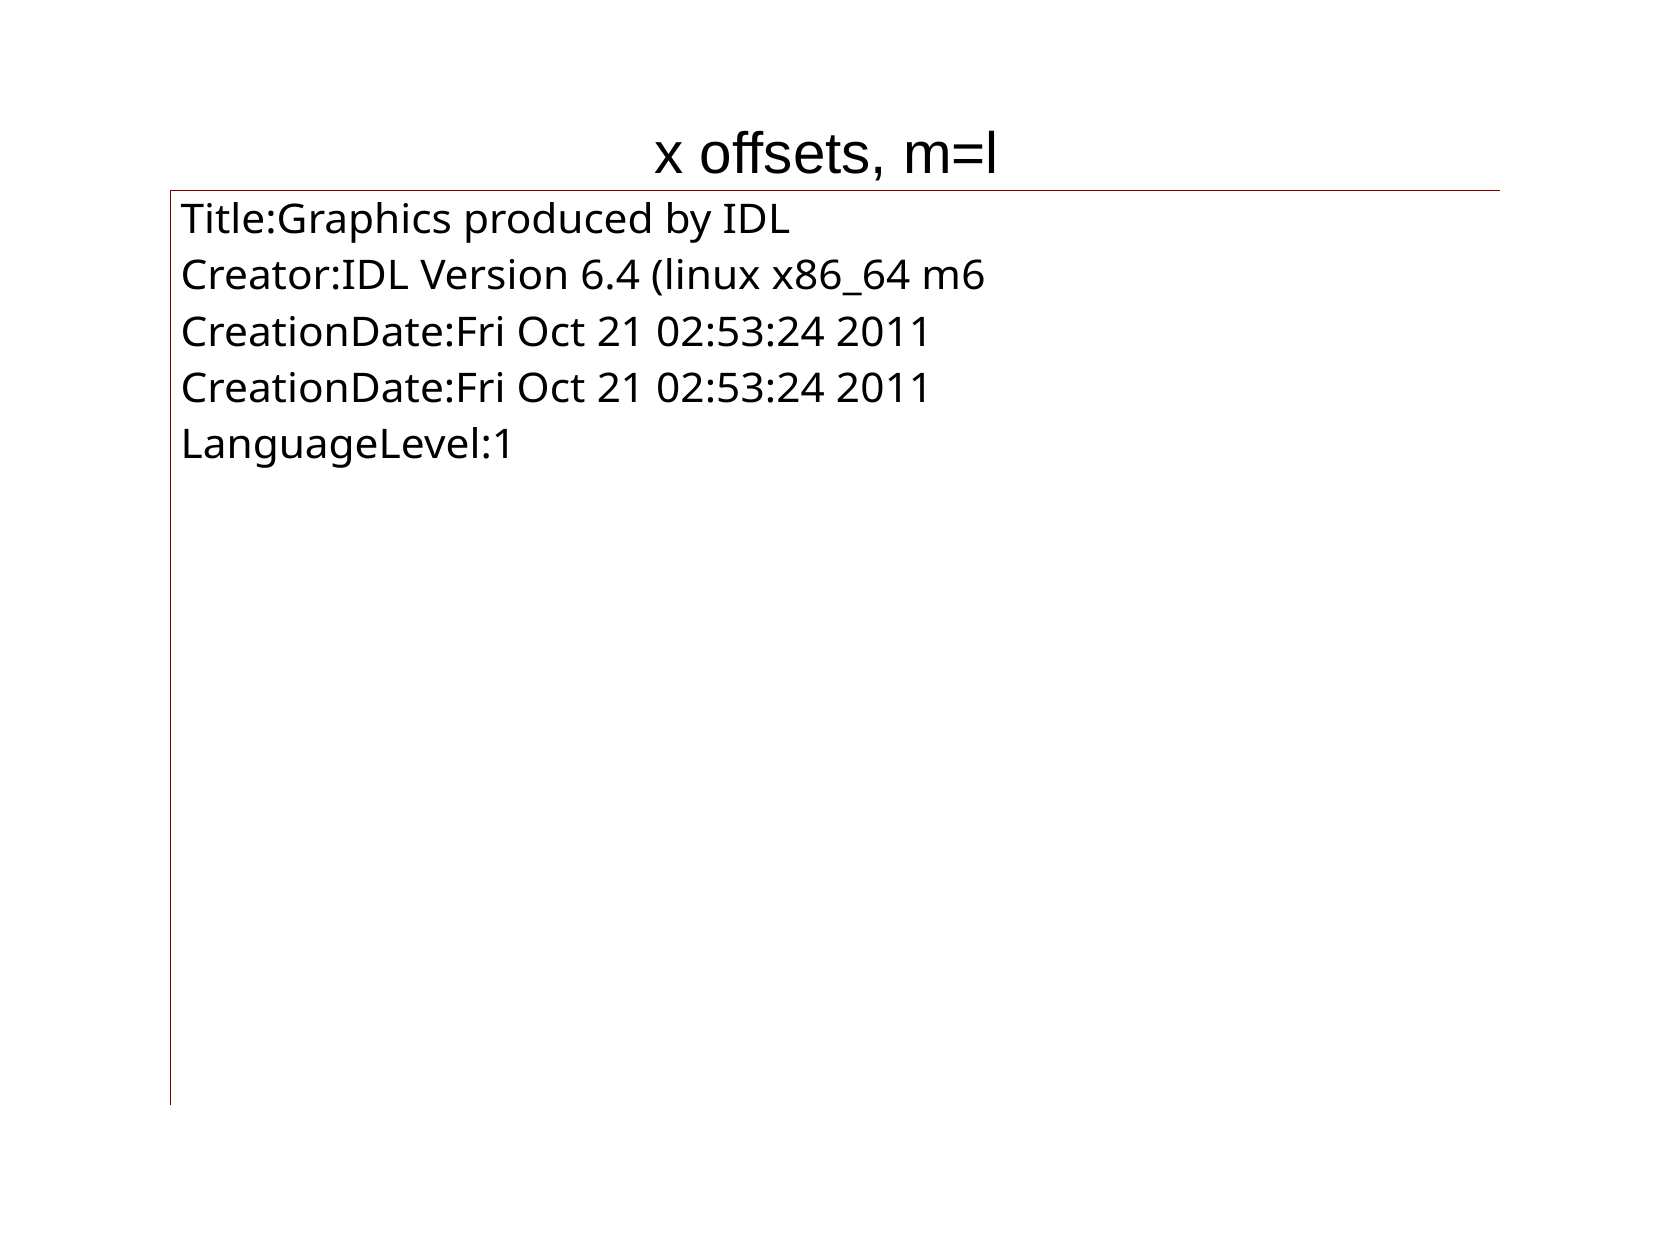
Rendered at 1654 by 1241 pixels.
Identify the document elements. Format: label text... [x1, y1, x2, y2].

picture [166, 250, 1501, 1105]
title x offsets, m=l [82, 56, 1571, 250]
